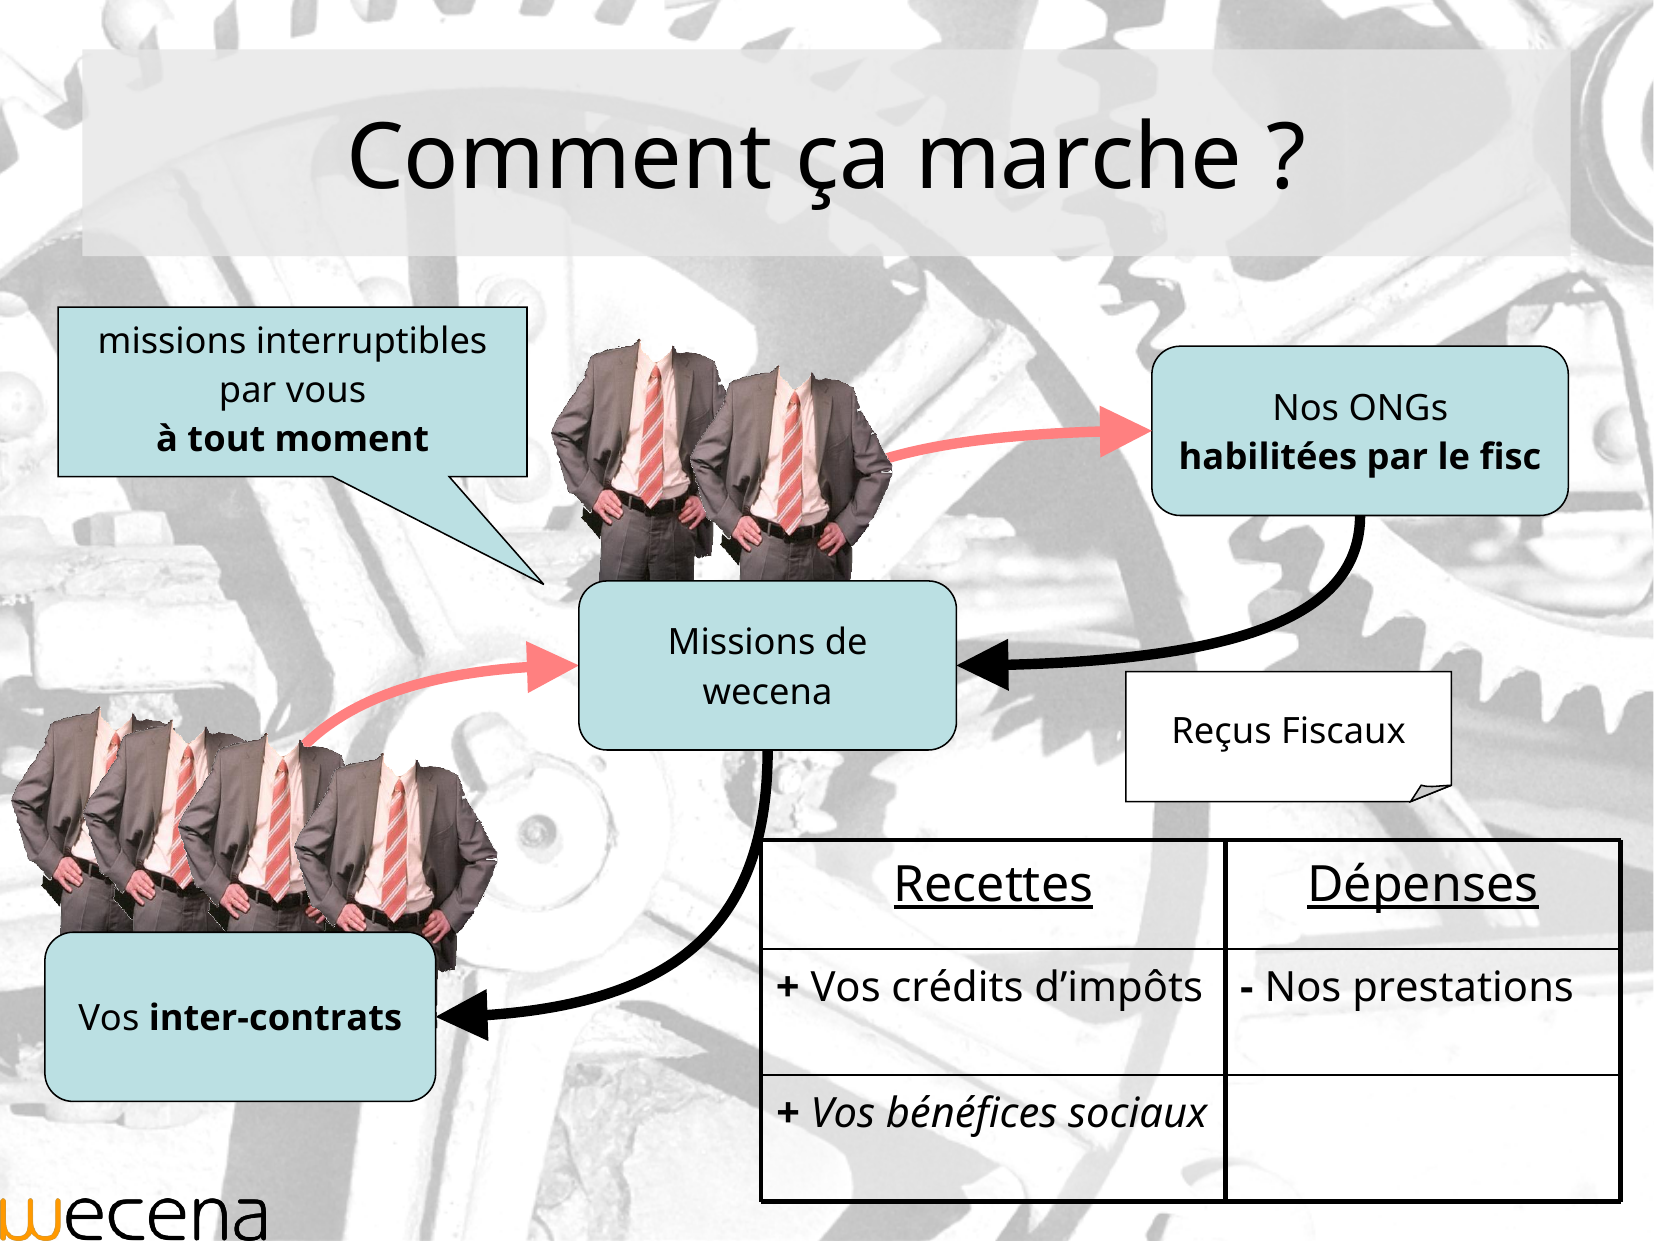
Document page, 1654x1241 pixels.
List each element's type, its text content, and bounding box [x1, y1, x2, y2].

text_box Recettes [763, 842, 1223, 948]
text_box Dépenses [1228, 842, 1618, 948]
title Comment ça marche ? [82, 49, 1571, 257]
text_box missions interruptibles par vous à tout moment [58, 307, 540, 583]
text_box + Vos bénéfices sociaux [763, 1076, 1223, 1199]
text_box Reçus Fiscaux [1125, 671, 1452, 802]
text_box [1228, 1076, 1618, 1199]
text_box Missions de wecena [578, 580, 957, 751]
picture [0, 0, 1654, 1241]
text_box Vos inter-contrats [44, 932, 436, 1102]
text_box - Nos prestations [1228, 950, 1618, 1074]
text_box + Vos crédits d’impôts [763, 950, 1223, 1074]
text_box Nos ONGs habilitées par le fisc [1151, 346, 1569, 516]
